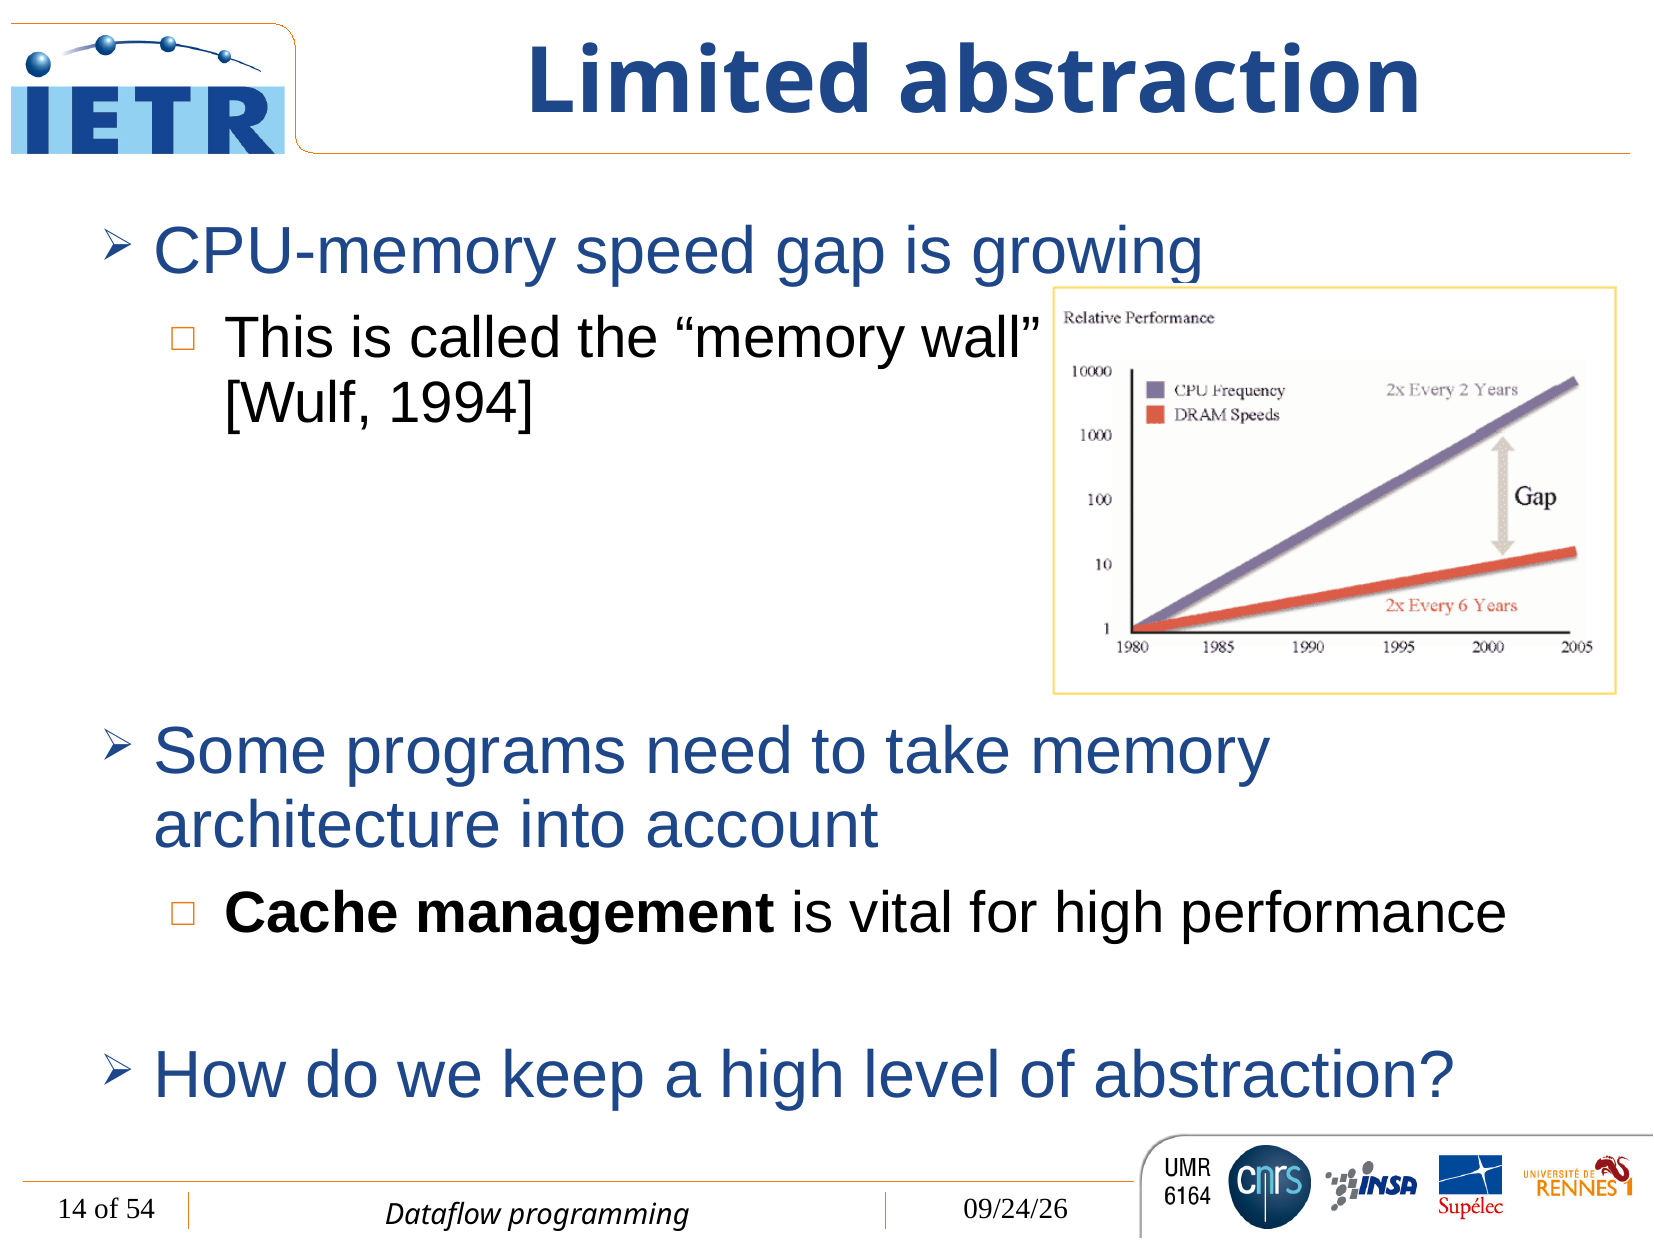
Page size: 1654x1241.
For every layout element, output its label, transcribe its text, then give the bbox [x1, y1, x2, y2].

picture [11, 35, 285, 154]
list CPU-memory speed gap is growing This is called the “memory wall” [Wulf, 1994] Some programs need to take memory architecture into account Cache management is vital for high performance How do we keep a high level of abstraction? [82, 212, 1619, 1111]
picture [1051, 283, 1618, 697]
picture [1139, 1133, 1653, 1238]
title Limited abstraction [295, 0, 1654, 154]
